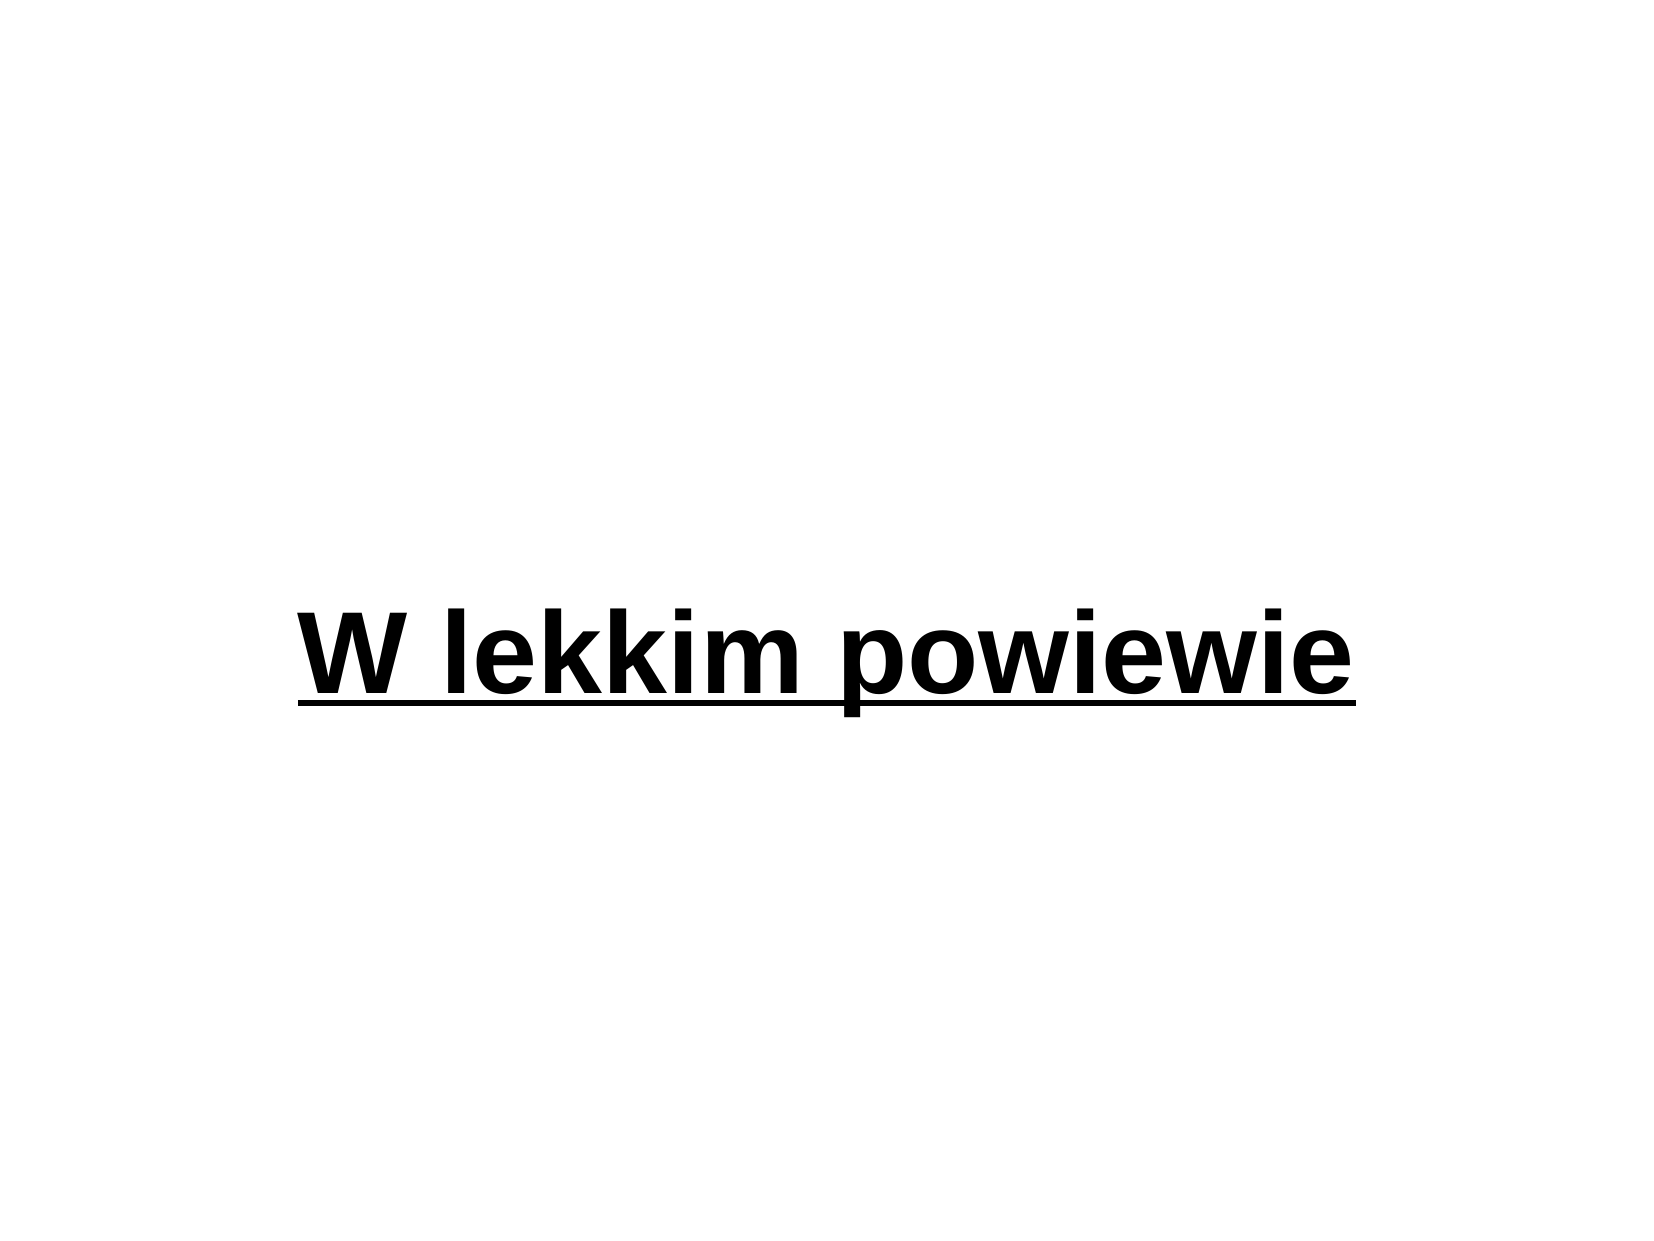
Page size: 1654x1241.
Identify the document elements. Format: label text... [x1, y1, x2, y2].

subtitle W lekkim powiewie [0, 0, 1654, 1241]
